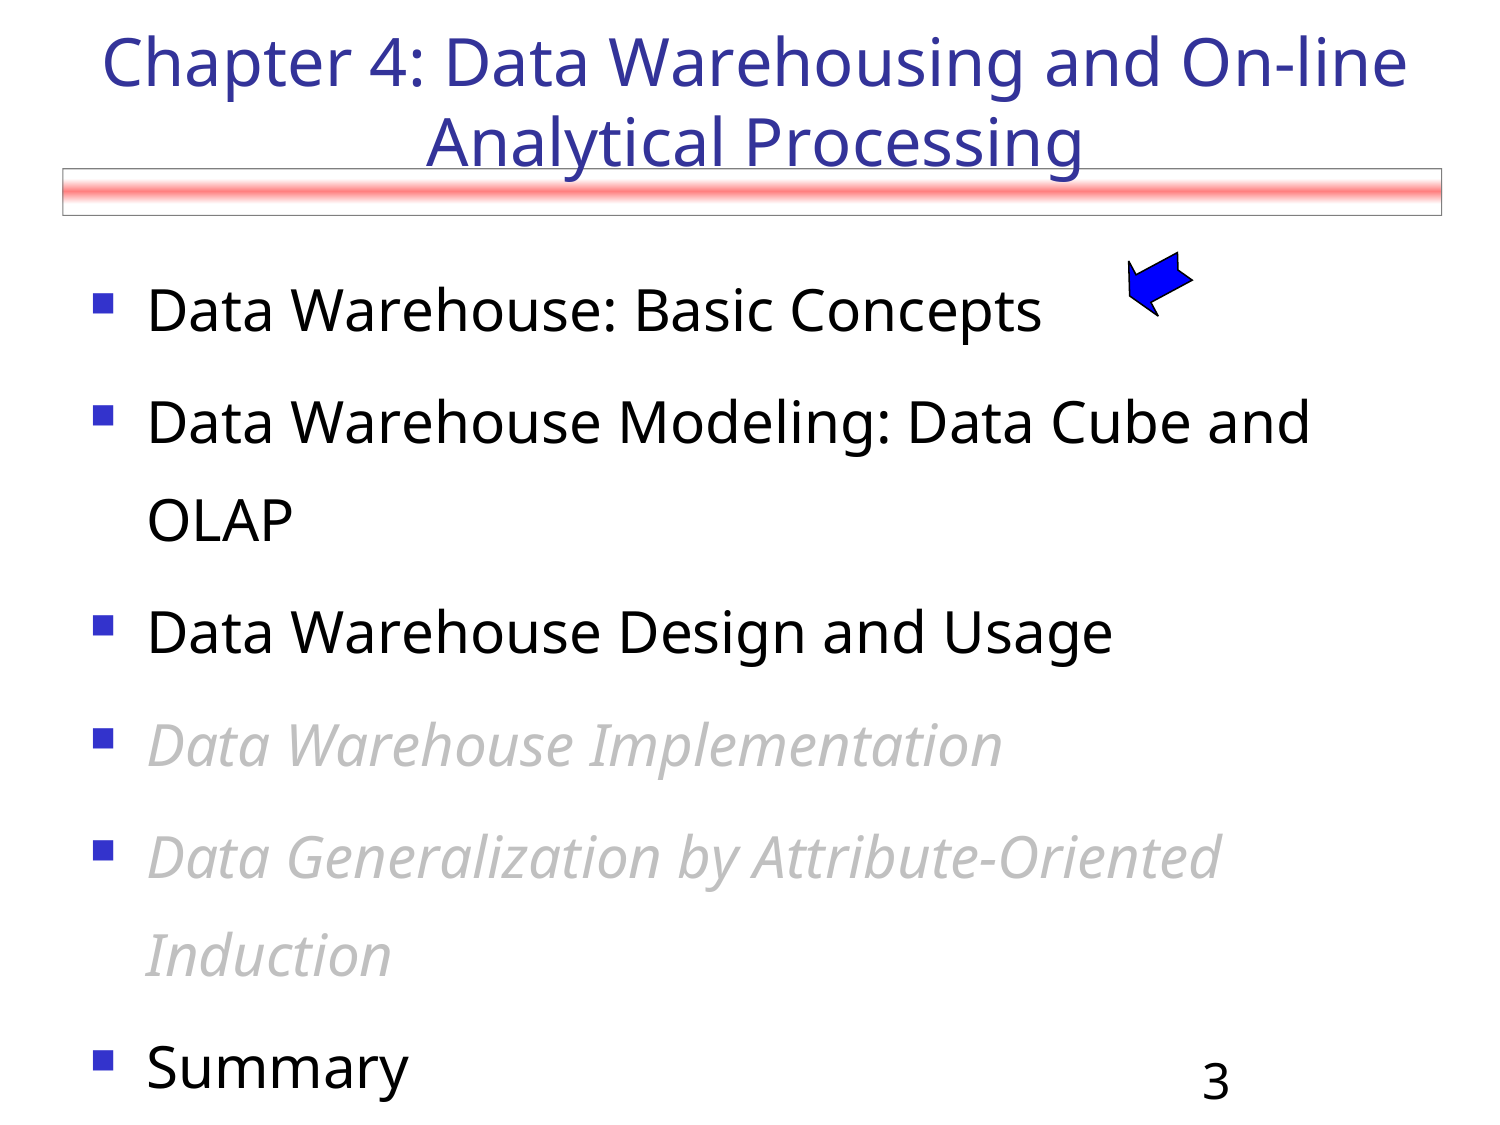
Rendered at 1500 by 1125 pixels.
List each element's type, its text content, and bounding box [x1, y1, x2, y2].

title Chapter 4: Data Warehousing and On-line Analytical Processing [0, 12, 1500, 188]
list Data Warehouse: Basic Concepts Data Warehouse Modeling: Data Cube and OLAP Data Warehouse Design and Usage Data Warehouse Implementation Data Generalization by Attribute-Oriented Induction Summary [74, 237, 1450, 1082]
text_box [1128, 252, 1193, 317]
text_box <number> [1187, 1050, 1500, 1125]
